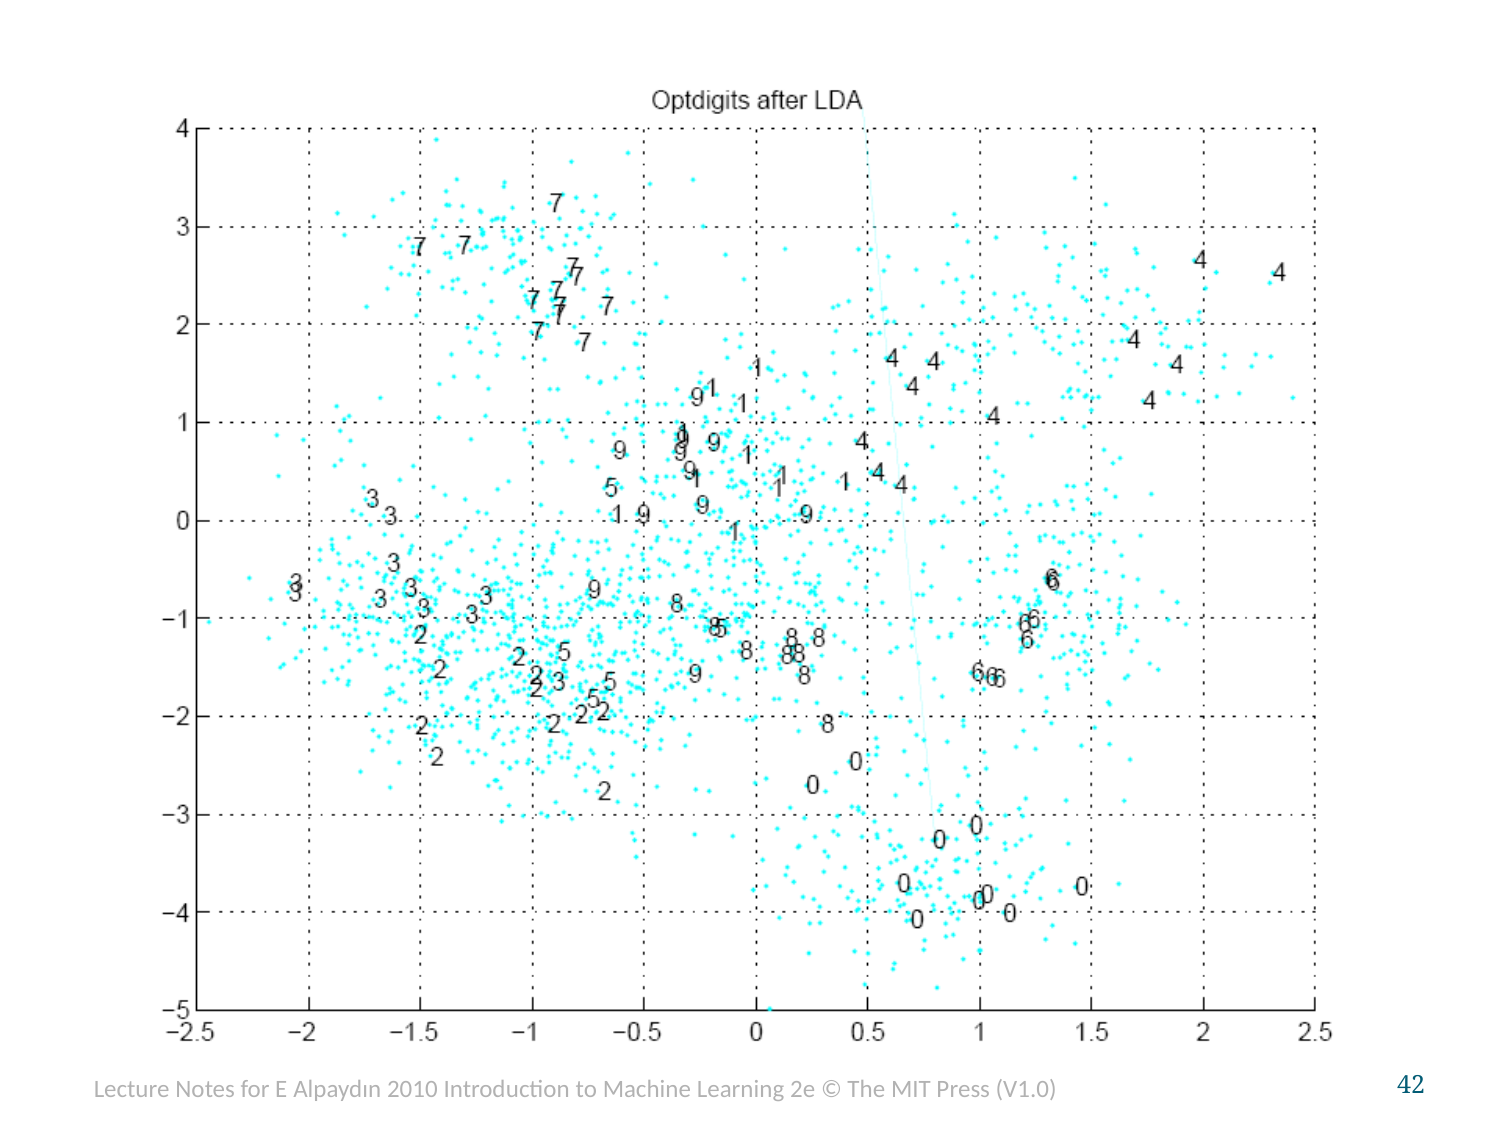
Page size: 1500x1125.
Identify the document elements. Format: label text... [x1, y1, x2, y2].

picture [135, 78, 1355, 1063]
slide_number <number> [1299, 1042, 1425, 1103]
footer Lecture Notes for E Alpaydın 2010 Introduction to Machine Learning 2e © The MIT Press (V1.0) [93, 1042, 1254, 1103]
